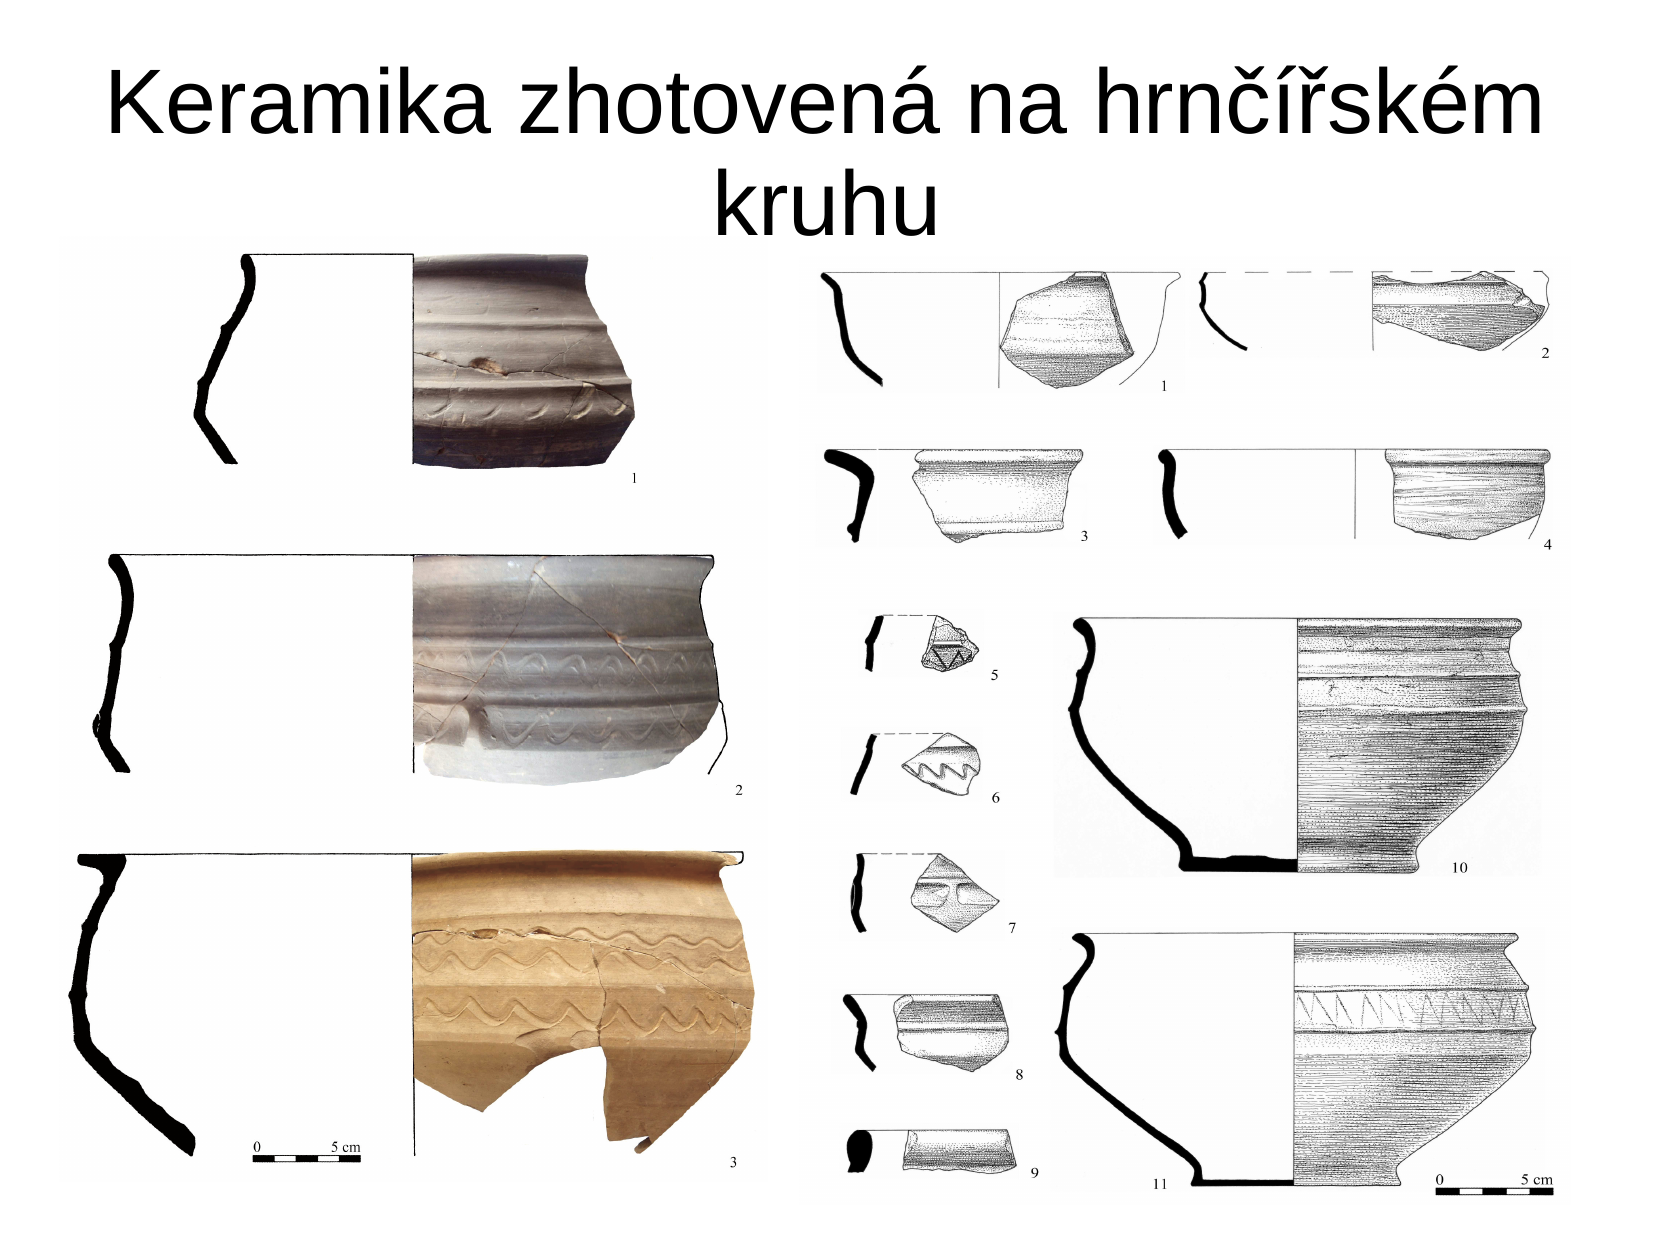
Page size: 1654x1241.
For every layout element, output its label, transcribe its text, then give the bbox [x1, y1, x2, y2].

picture [799, 256, 1571, 1205]
title Keramika zhotovená na hrnčířském kruhu [82, 49, 1571, 257]
picture [59, 236, 768, 1182]
